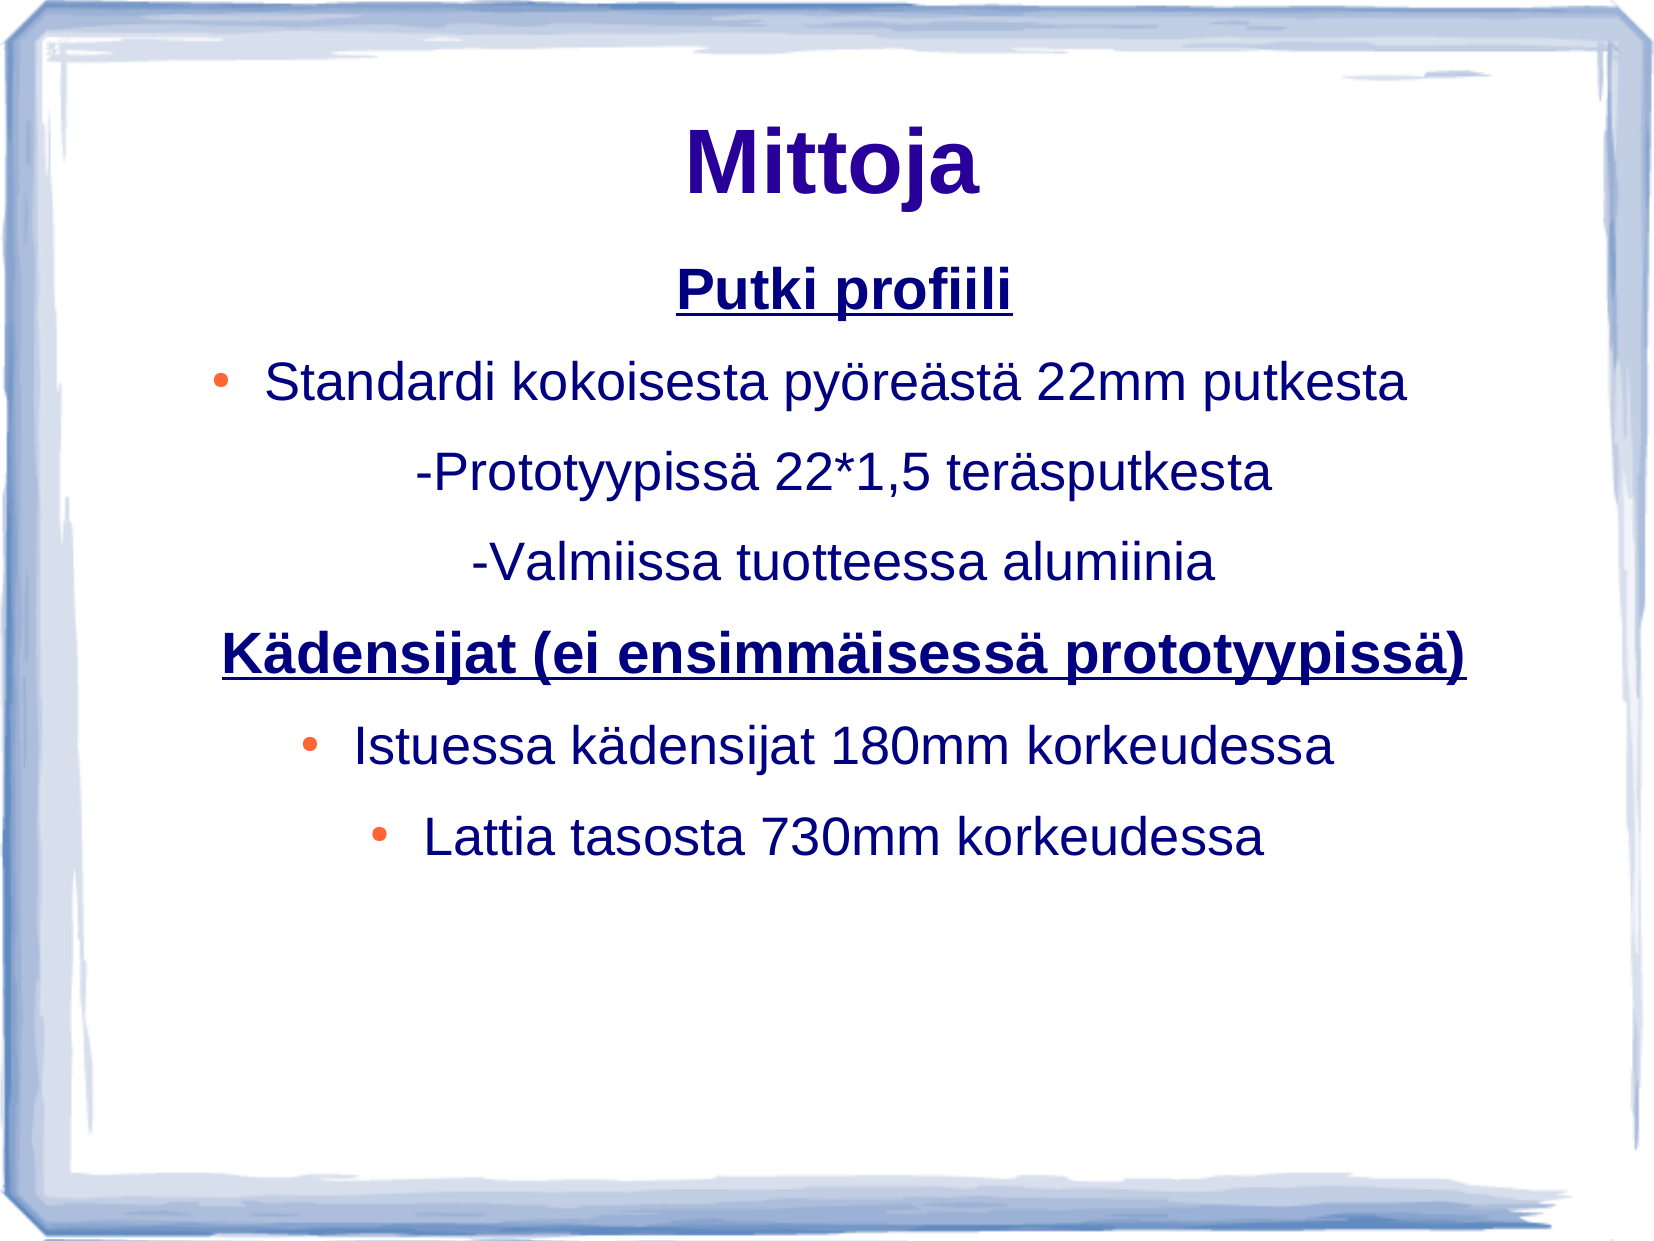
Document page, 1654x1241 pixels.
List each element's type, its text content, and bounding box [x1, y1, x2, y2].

list Putki profiili Standardi kokoisesta pyöreästä 22mm putkesta -Prototyypissä 22*1,5 teräsputkesta -Valmiissa tuotteessa alumiinia Kädensijat (ei ensimmäisessä prototyypissä) Istuessa kädensijat 180mm korkeudessa Lattia tasosta 730mm korkeudessa [82, 256, 1536, 936]
title Mittoja [88, 58, 1577, 266]
picture [0, 0, 1654, 1241]
